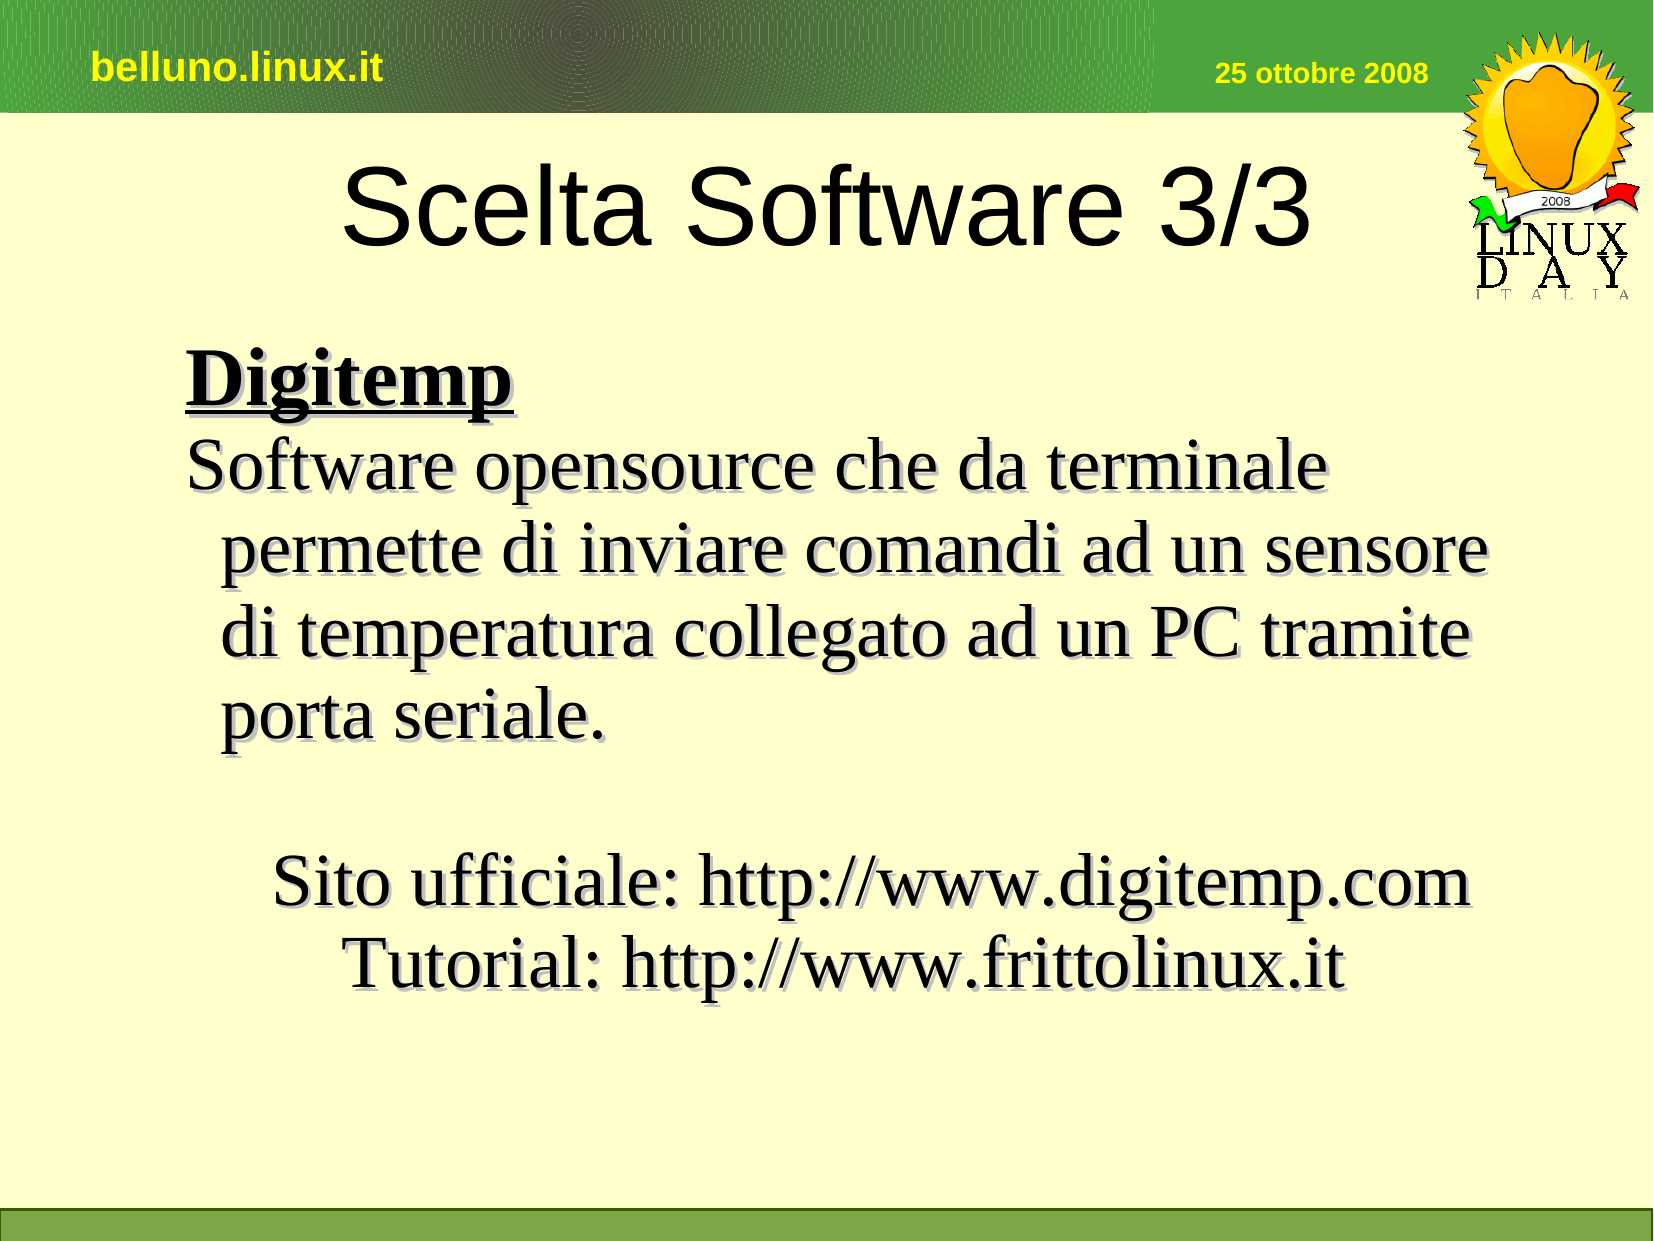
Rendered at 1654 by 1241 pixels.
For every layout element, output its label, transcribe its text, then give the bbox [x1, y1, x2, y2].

picture [1462, 29, 1641, 300]
subtitle Digitemp Software opensource che da terminale permette di inviare comandi ad un sensore di temperatura collegato ad un PC tramite porta seriale. Sito ufficiale: http://www.digitemp.com Tutorial: http://www.frittolinux.it [150, 285, 1538, 1198]
title Scelta Software 3/3 [121, 110, 1533, 303]
